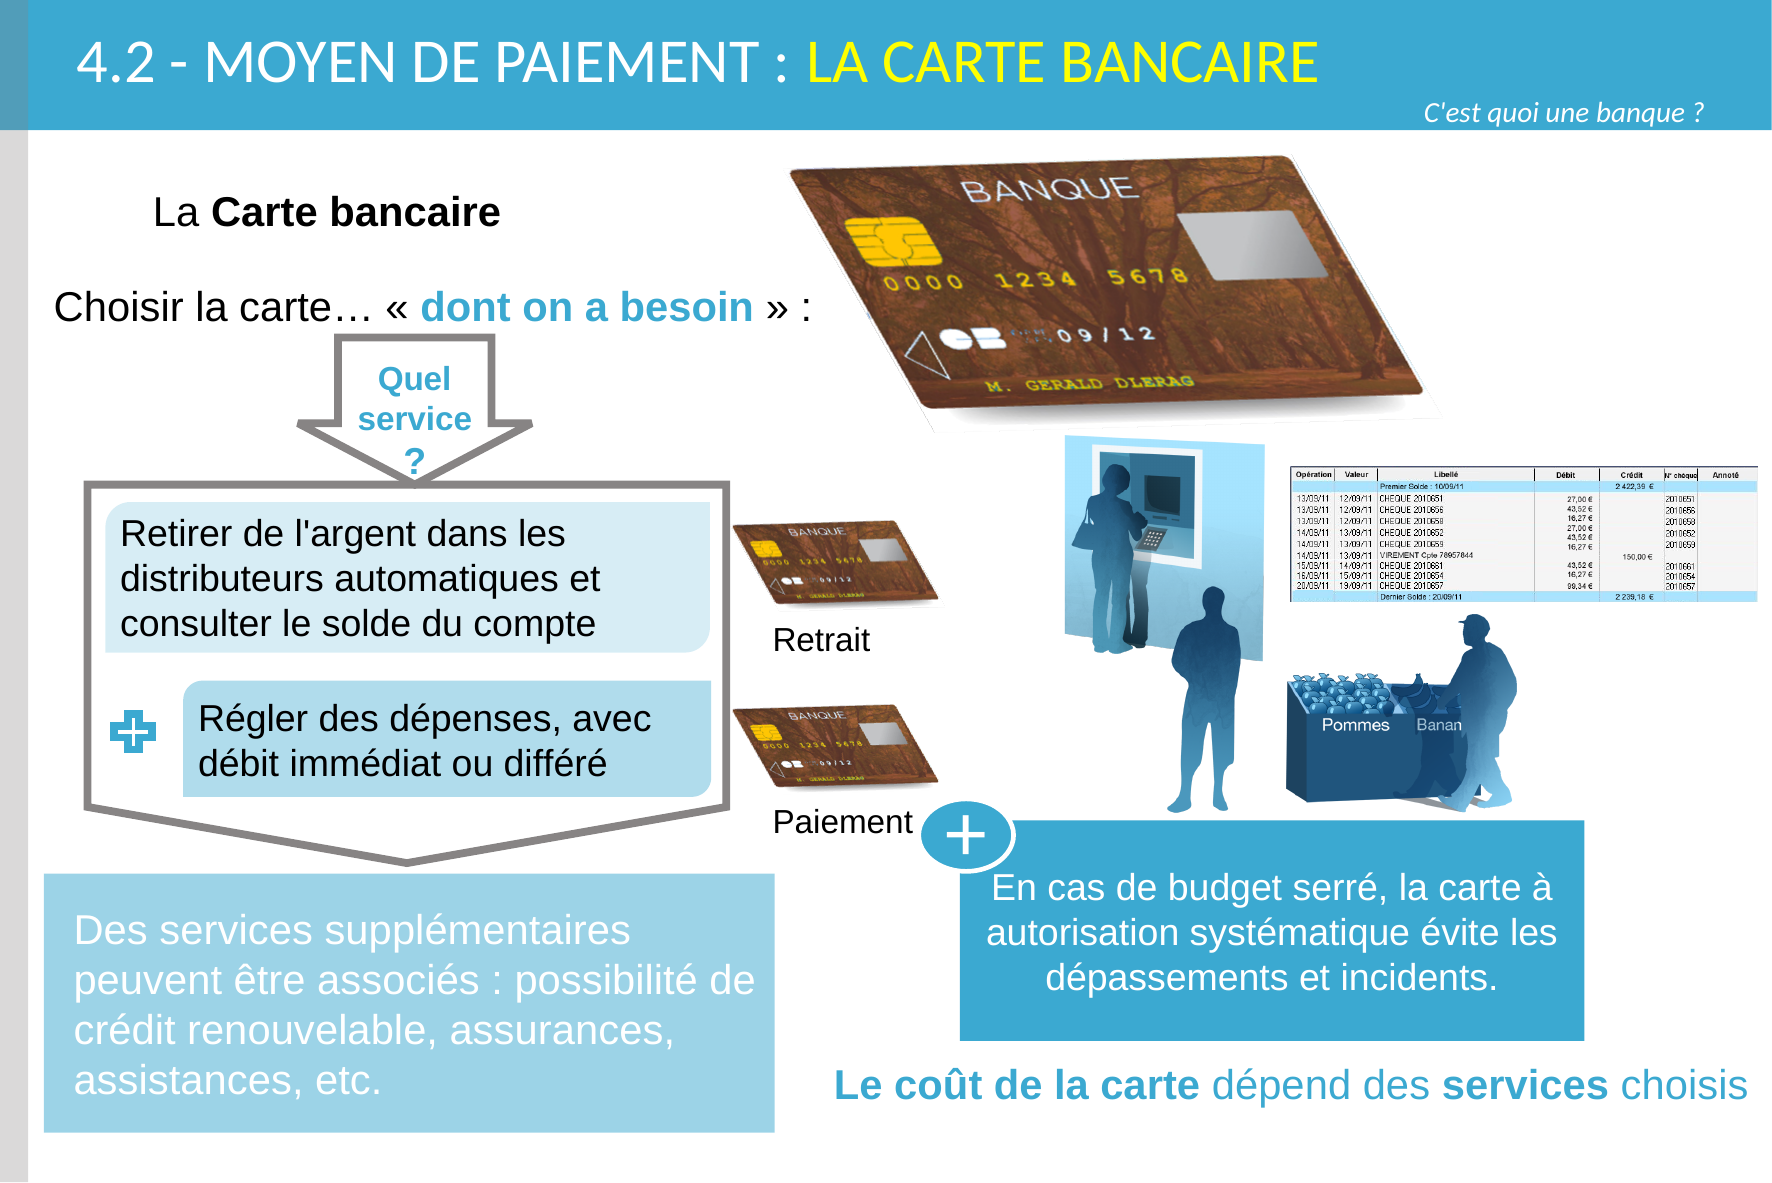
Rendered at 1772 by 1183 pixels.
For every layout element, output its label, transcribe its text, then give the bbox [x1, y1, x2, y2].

text_box Régler des dépenses, avec débit immédiat ou différé [183, 686, 697, 792]
text_box Retrait [757, 610, 886, 667]
text_box Retirer de l'argent dans les distributeurs automatiques et consulter le solde du compte [105, 500, 722, 652]
text_box [998, 808, 1014, 862]
text_box Le coût de la carte dépend des services choisis [804, 1050, 1772, 1116]
text_box Paiement [757, 792, 929, 848]
text_box + [945, 778, 998, 879]
picture [731, 702, 947, 797]
list 4.2 - MOYEN DE PAIEMENT : LA CARTE BANCAIRE [0, 19, 1772, 96]
picture [743, 518, 947, 615]
text_box [918, 802, 945, 868]
picture [781, 152, 1758, 820]
text_box Choisir la carte… « dont on a besoin » : [38, 271, 853, 338]
text_box Retirer de l'argent dans les distributeurs automatiques et consulter le solde du compte [731, 500, 743, 652]
text_box Des services supplémentaires peuvent être associés : possibilité de crédit renouvelable, assurances, assistances, etc. [43, 873, 775, 1133]
text_box [183, 680, 712, 797]
text_box La Carte bancaire [138, 176, 710, 243]
text_box En cas de budget serré, la carte à autorisation systématique évite les dépassements et incidents. [959, 820, 1585, 1041]
text_box Quel service ? [298, 338, 532, 480]
